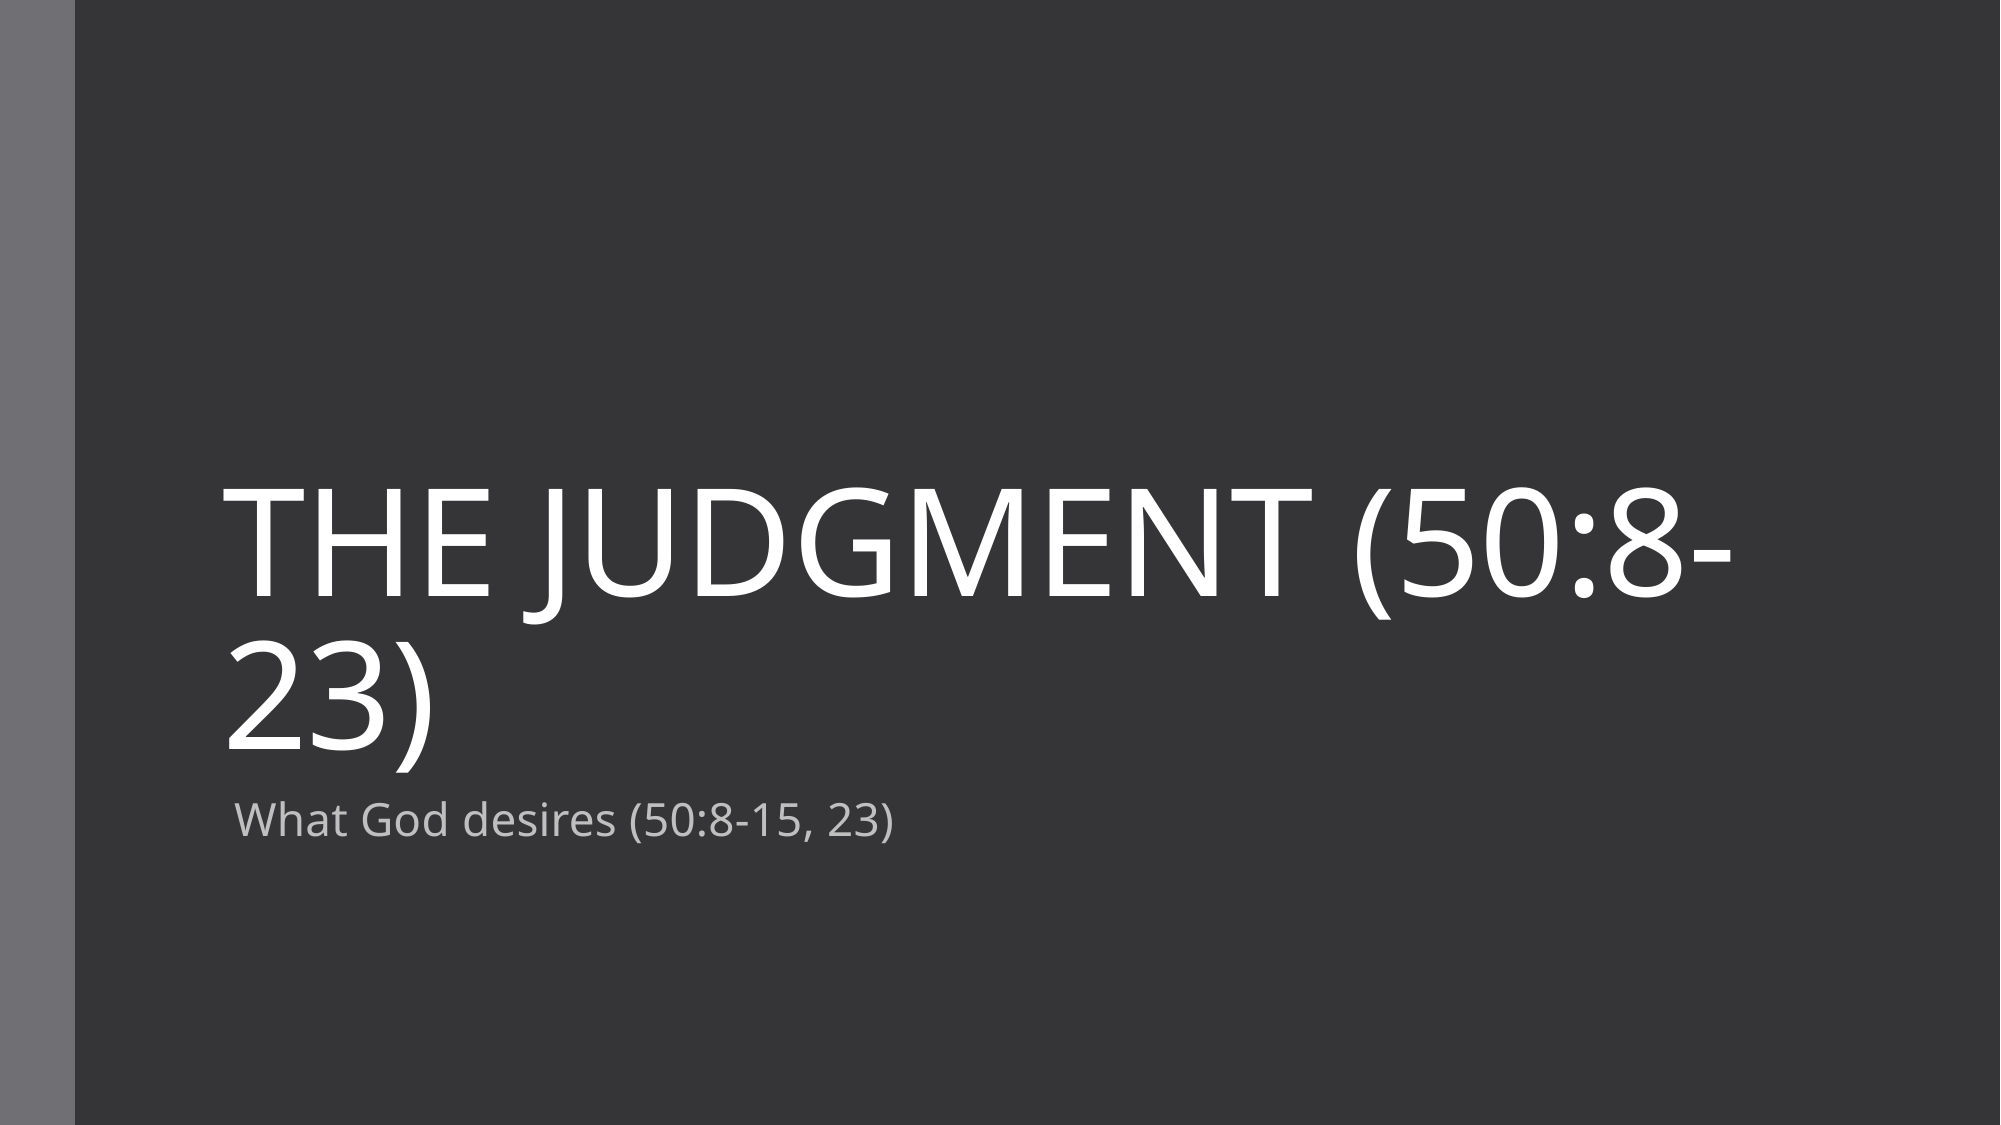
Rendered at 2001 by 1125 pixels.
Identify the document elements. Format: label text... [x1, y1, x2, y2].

title THE JUDGMENT (50:8-23) [206, 124, 1752, 787]
subtitle What God desires (50:8-15, 23) [206, 787, 1752, 1066]
